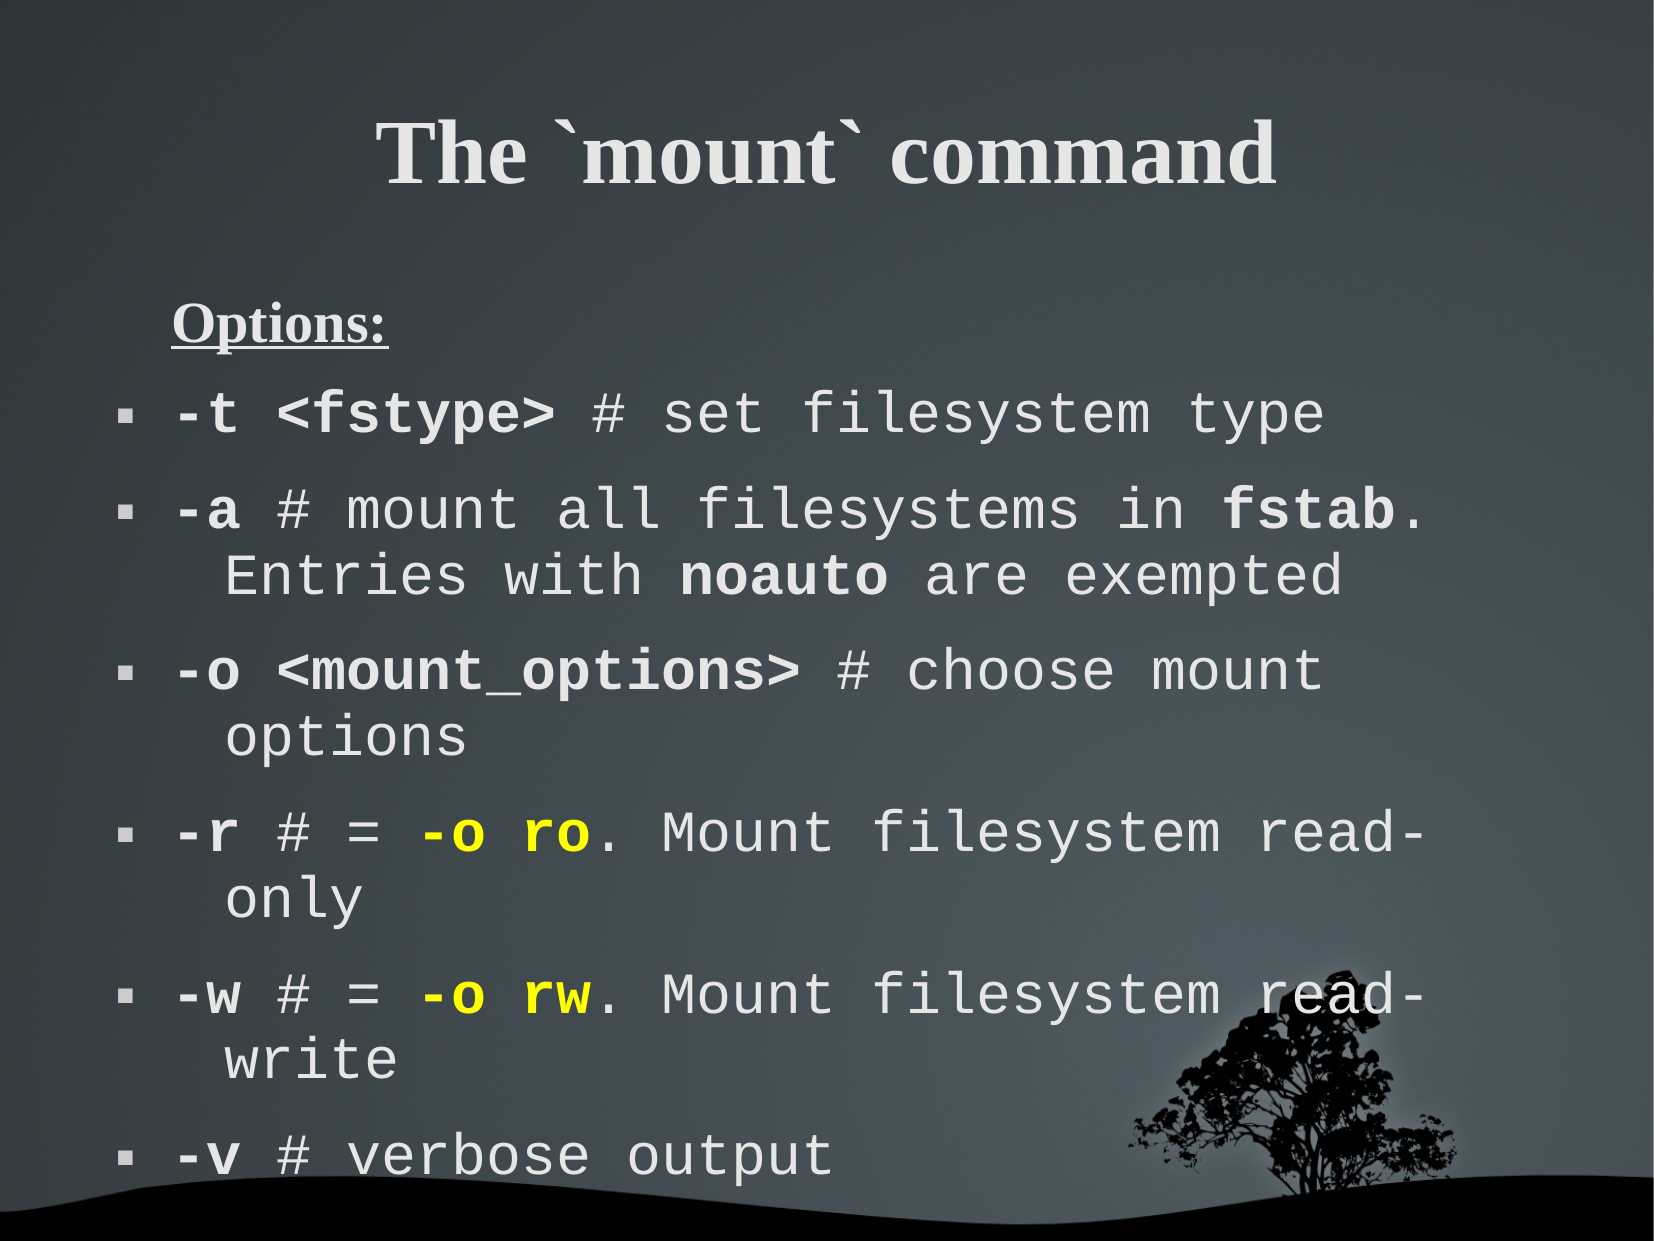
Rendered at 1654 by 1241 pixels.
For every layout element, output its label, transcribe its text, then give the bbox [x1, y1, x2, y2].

title The `mount` command [82, 49, 1572, 257]
list Options: -t <fstype> # set filesystem type -a # mount all filesystems in fstab. Entries with noauto are exempted -ο <mount_options> # choose mount options -r # = -o ro. Mount filesystem read-only -w # = -o rw. Mount filesystem read-write -v # verbose output [82, 290, 1571, 1217]
picture [0, 0, 1654, 1241]
